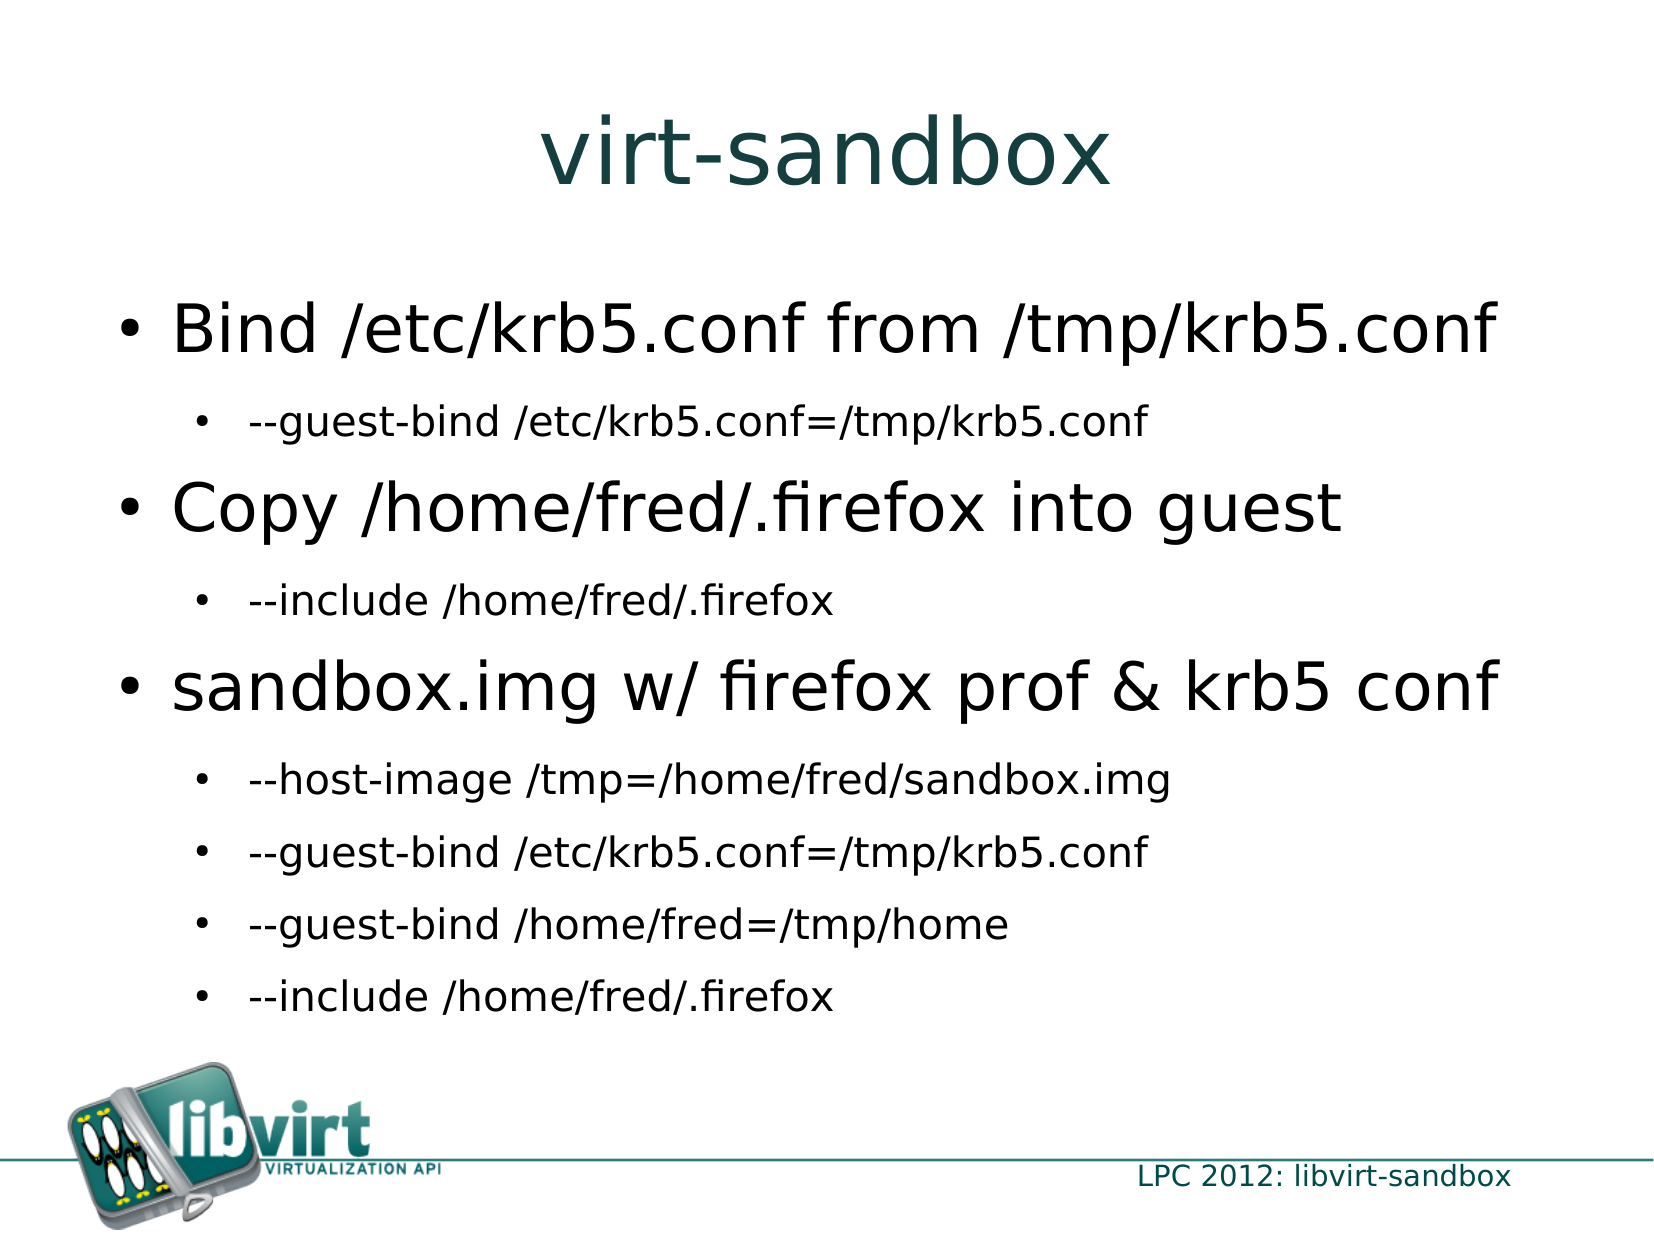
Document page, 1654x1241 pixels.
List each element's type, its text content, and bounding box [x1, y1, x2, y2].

picture [0, 1062, 1654, 1230]
text_box LPC 2012: libvirt-sandbox [1122, 1151, 1654, 1211]
list Bind /etc/krb5.conf from /tmp/krb5.conf --guest-bind /etc/krb5.conf=/tmp/krb5.conf Copy /home/fred/.firefox into guest --include /home/fred/.firefox sandbox.img w/ firefox prof & krb5 conf --host-image /tmp=/home/fred/sandbox.img --guest-bind /etc/krb5.conf=/tmp/krb5.conf --guest-bind /home/fred=/tmp/home --include /home/fred/.firefox [82, 290, 1571, 1062]
title virt-sandbox [82, 49, 1571, 257]
